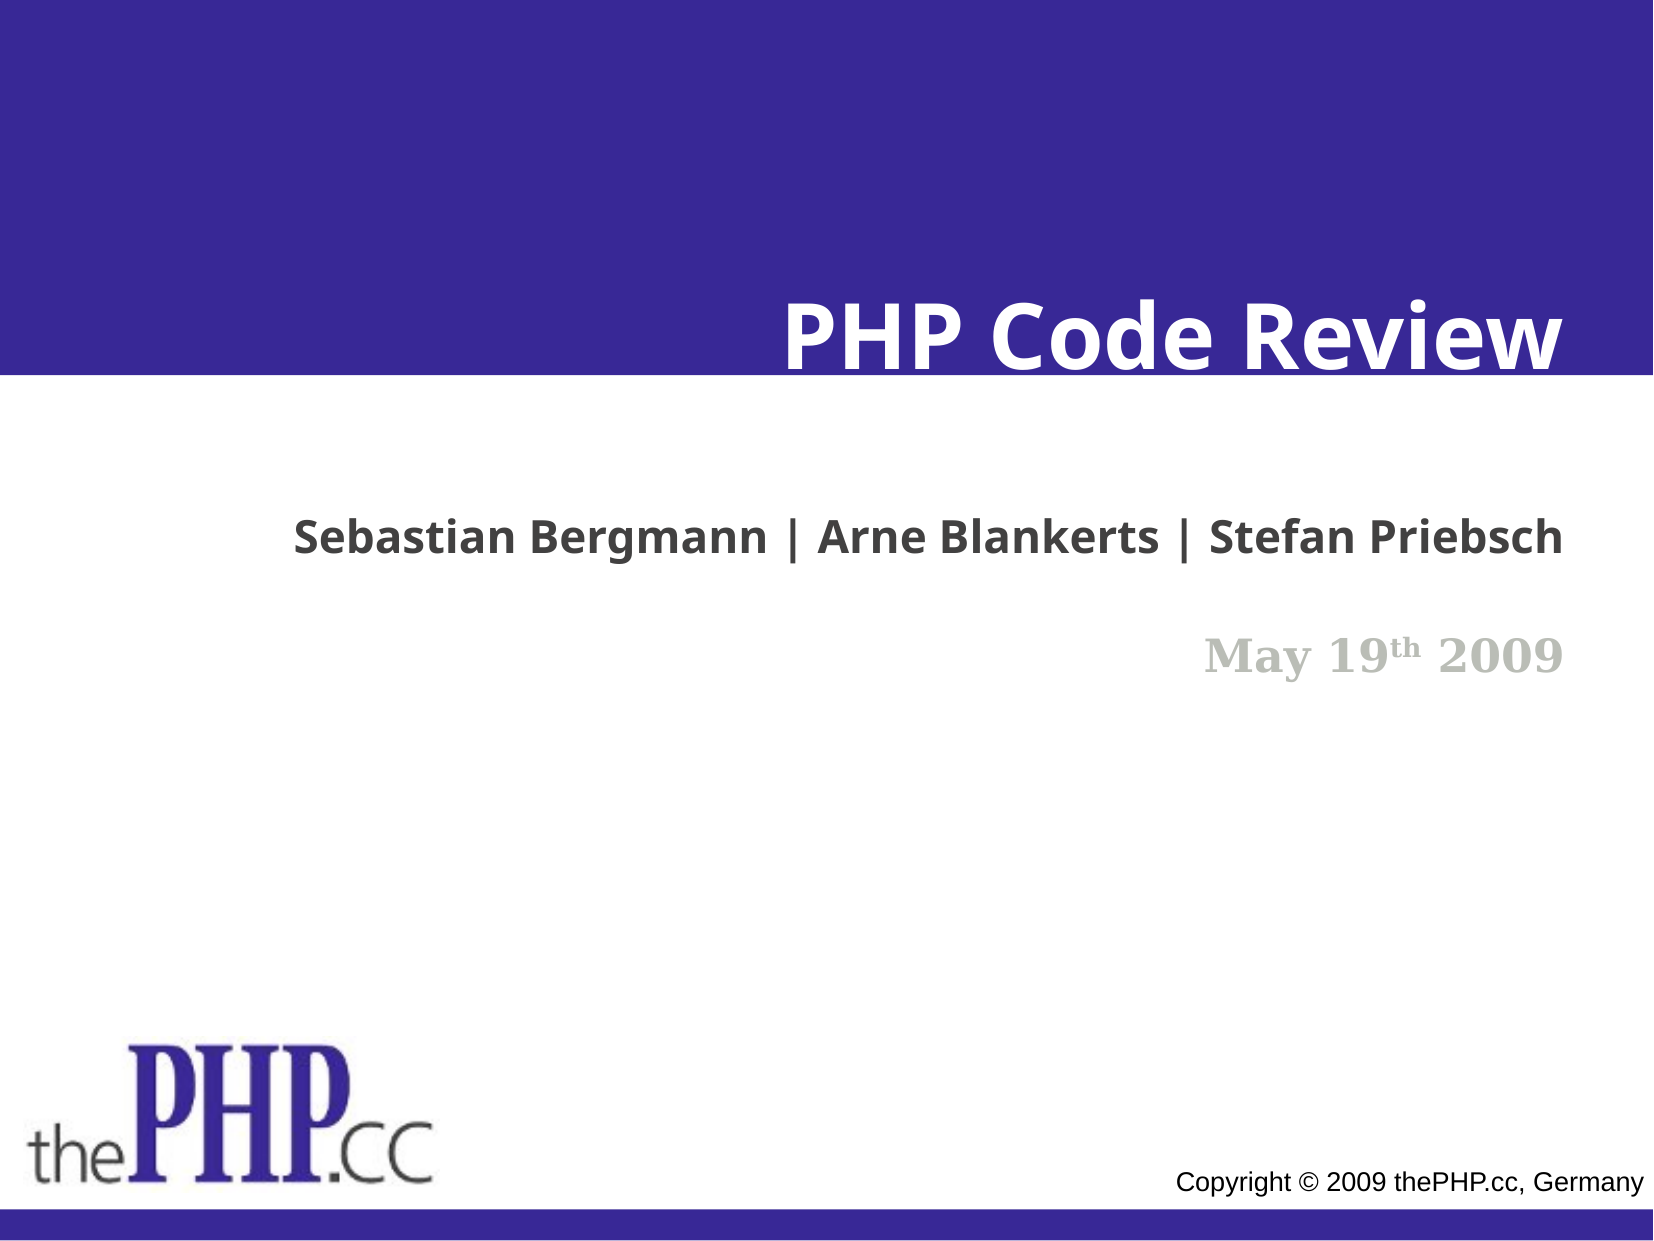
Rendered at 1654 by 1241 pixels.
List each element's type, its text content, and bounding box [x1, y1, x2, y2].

title PHP Code Review [76, 277, 1565, 391]
title Sebastian Bergmann | Arne Blankerts | Stefan Priebsch May 19th 2009 [76, 511, 1565, 677]
picture [23, 1036, 440, 1193]
